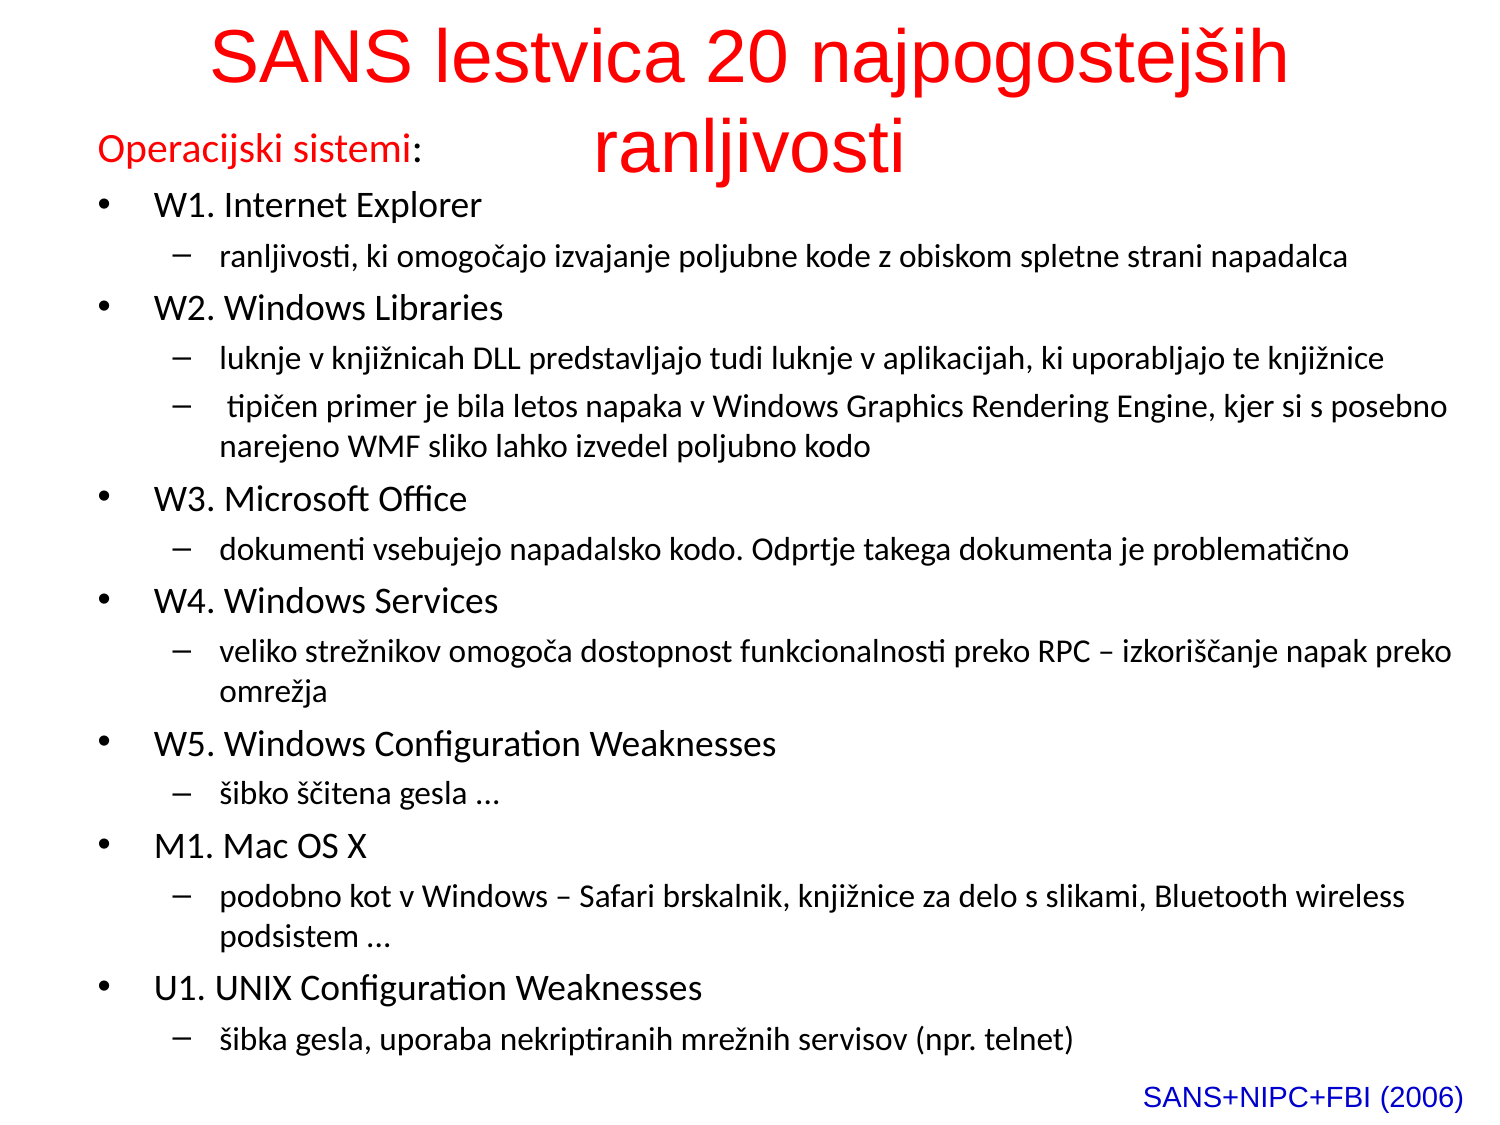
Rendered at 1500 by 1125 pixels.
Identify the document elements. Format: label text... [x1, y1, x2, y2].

title SANS lestvica 20 najpogostejših ranljivosti [75, 0, 1426, 196]
list Operacijski sistemi: W1. Internet Explorer ranljivosti, ki omogočajo izvajanje poljubne kode z obiskom spletne strani napadalca W2. Windows Libraries luknje v knjižnicah DLL predstavljajo tudi luknje v aplikacijah, ki uporabljajo te knjižnice tipičen primer je bila letos napaka v Windows Graphics Rendering Engine, kjer si s posebno narejeno WMF sliko lahko izvedel poljubno kodo W3. Microsoft Office dokumenti vsebujejo napadalsko kodo. Odprtje takega dokumenta je problematično W4. Windows Services veliko strežnikov omogoča dostopnost funkcionalnosti preko RPC – izkoriščanje napak preko omrežja W5. Windows Configuration Weaknesses šibko ščitena gesla ... M1. Mac OS X podobno kot v Windows – Safari brskalnik, knjižnice za delo s slikami, Bluetooth wireless podsistem ... U1. UNIX Configuration Weaknesses šibka gesla, uporaba nekriptiranih mrežnih servisov (npr. telnet) [82, 113, 1500, 1125]
text_box SANS+NIPC+FBI (2006) [1128, 1070, 1500, 1121]
